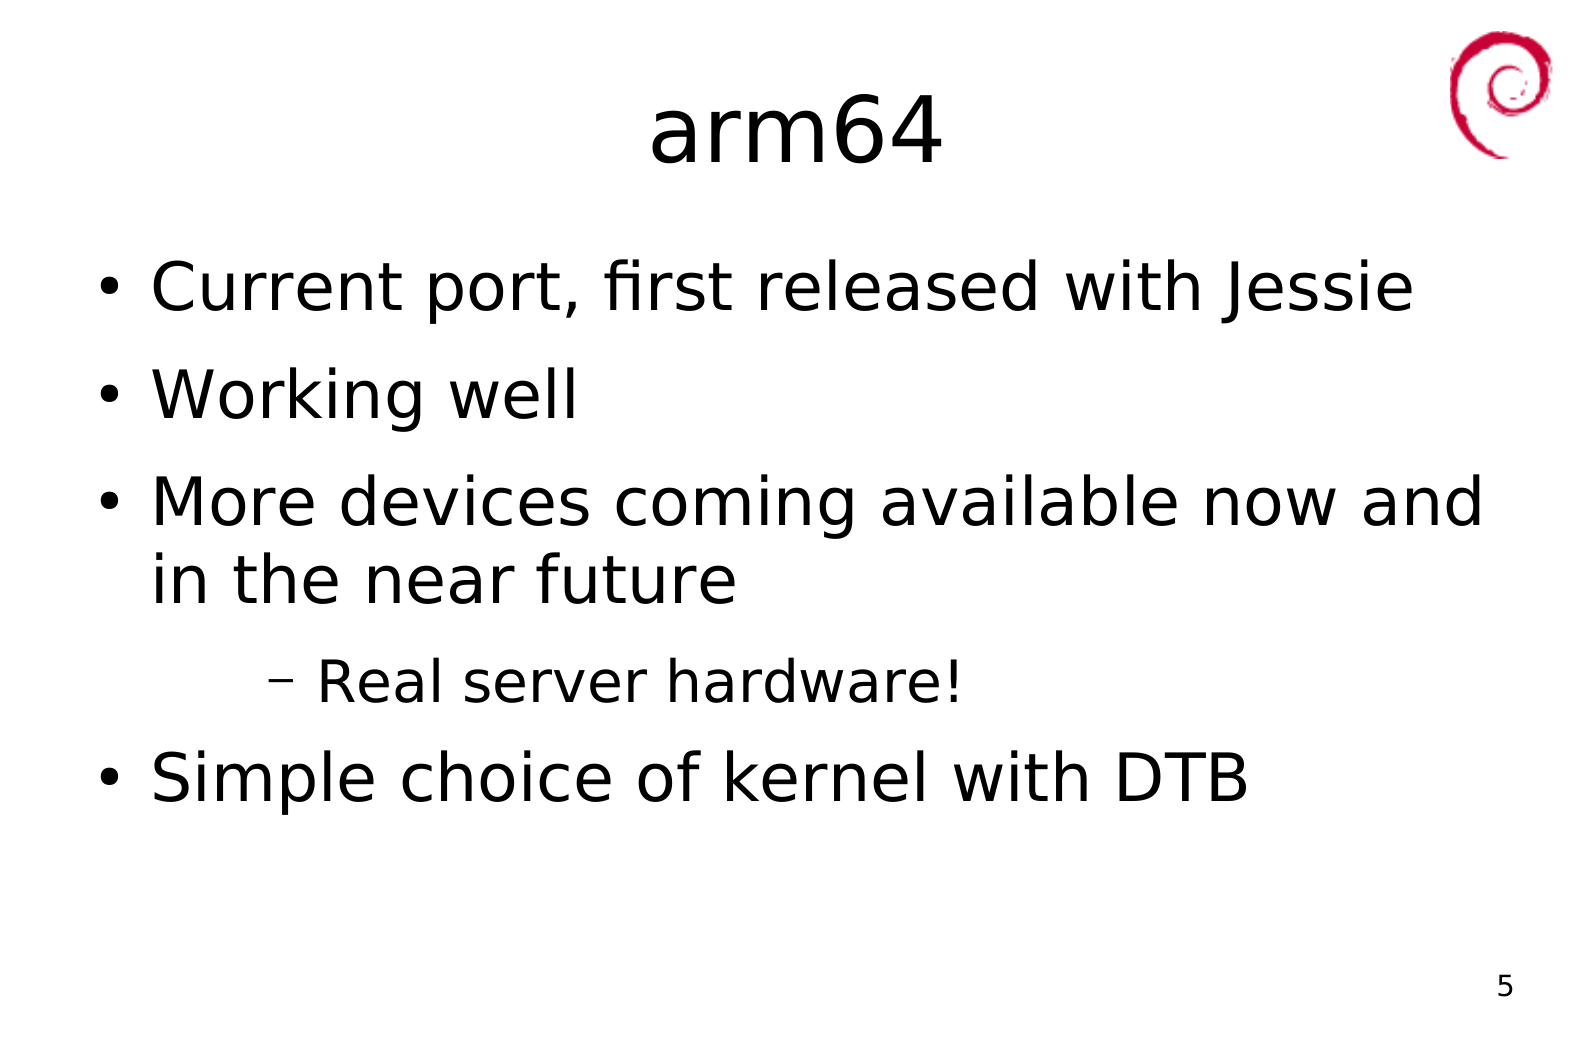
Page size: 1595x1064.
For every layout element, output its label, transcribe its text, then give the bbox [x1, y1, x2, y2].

list Current port, first released with Jessie Working well More devices coming available now and in the near future Real server hardware! Simple choice of kernel with DTB [79, 248, 1515, 951]
title arm64 [79, 42, 1515, 220]
picture [1450, 31, 1555, 159]
